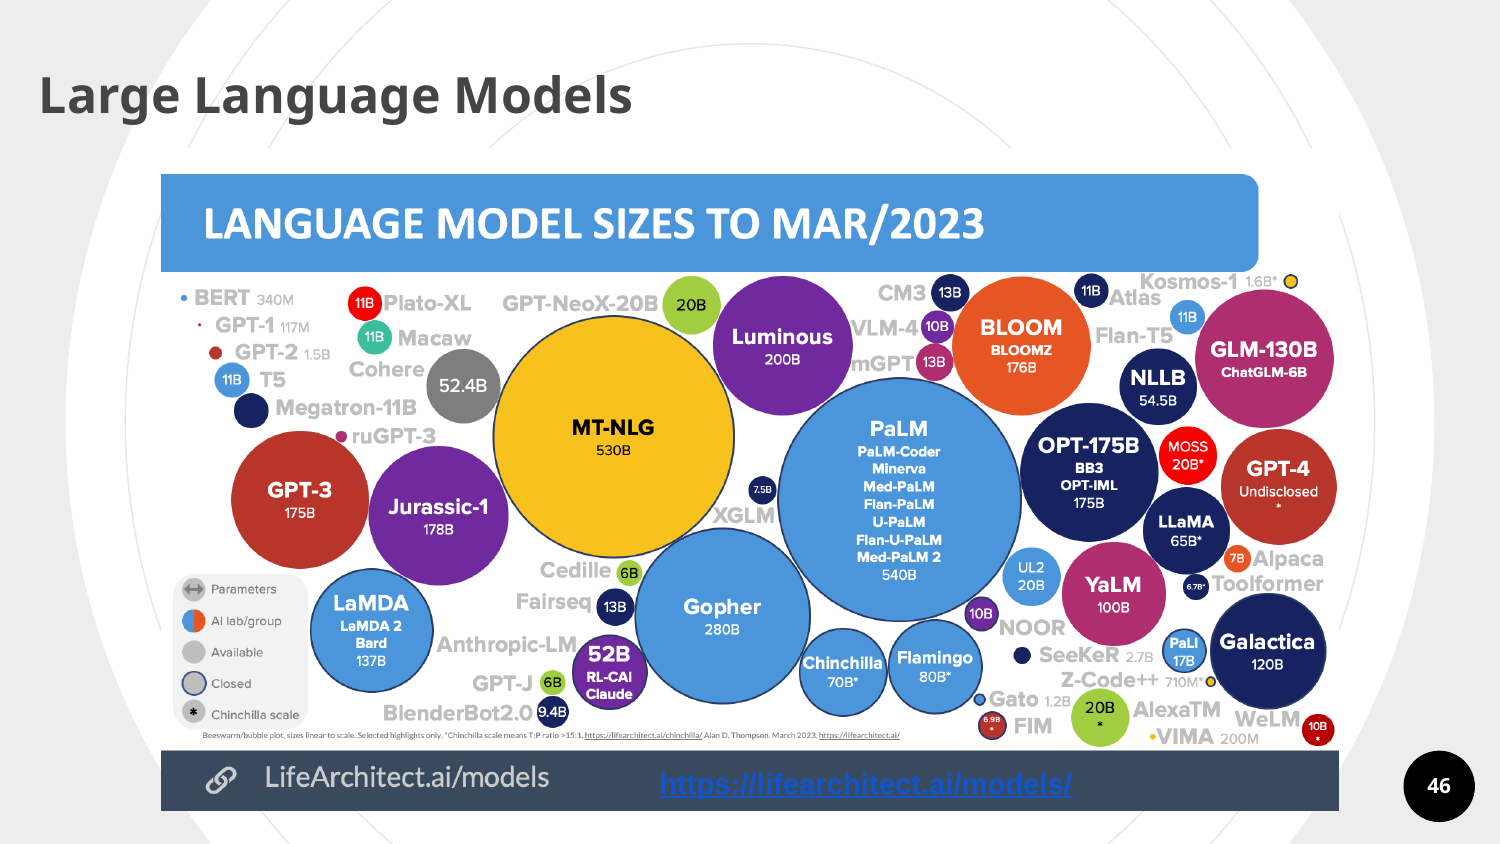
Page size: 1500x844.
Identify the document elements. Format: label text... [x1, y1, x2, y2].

picture [161, 148, 1339, 811]
slide_number 1 [1403, 750, 1475, 823]
text_box Large Language Models [38, 39, 1461, 149]
text_box https://lifearchitect.ai/models/ [644, 750, 1178, 816]
